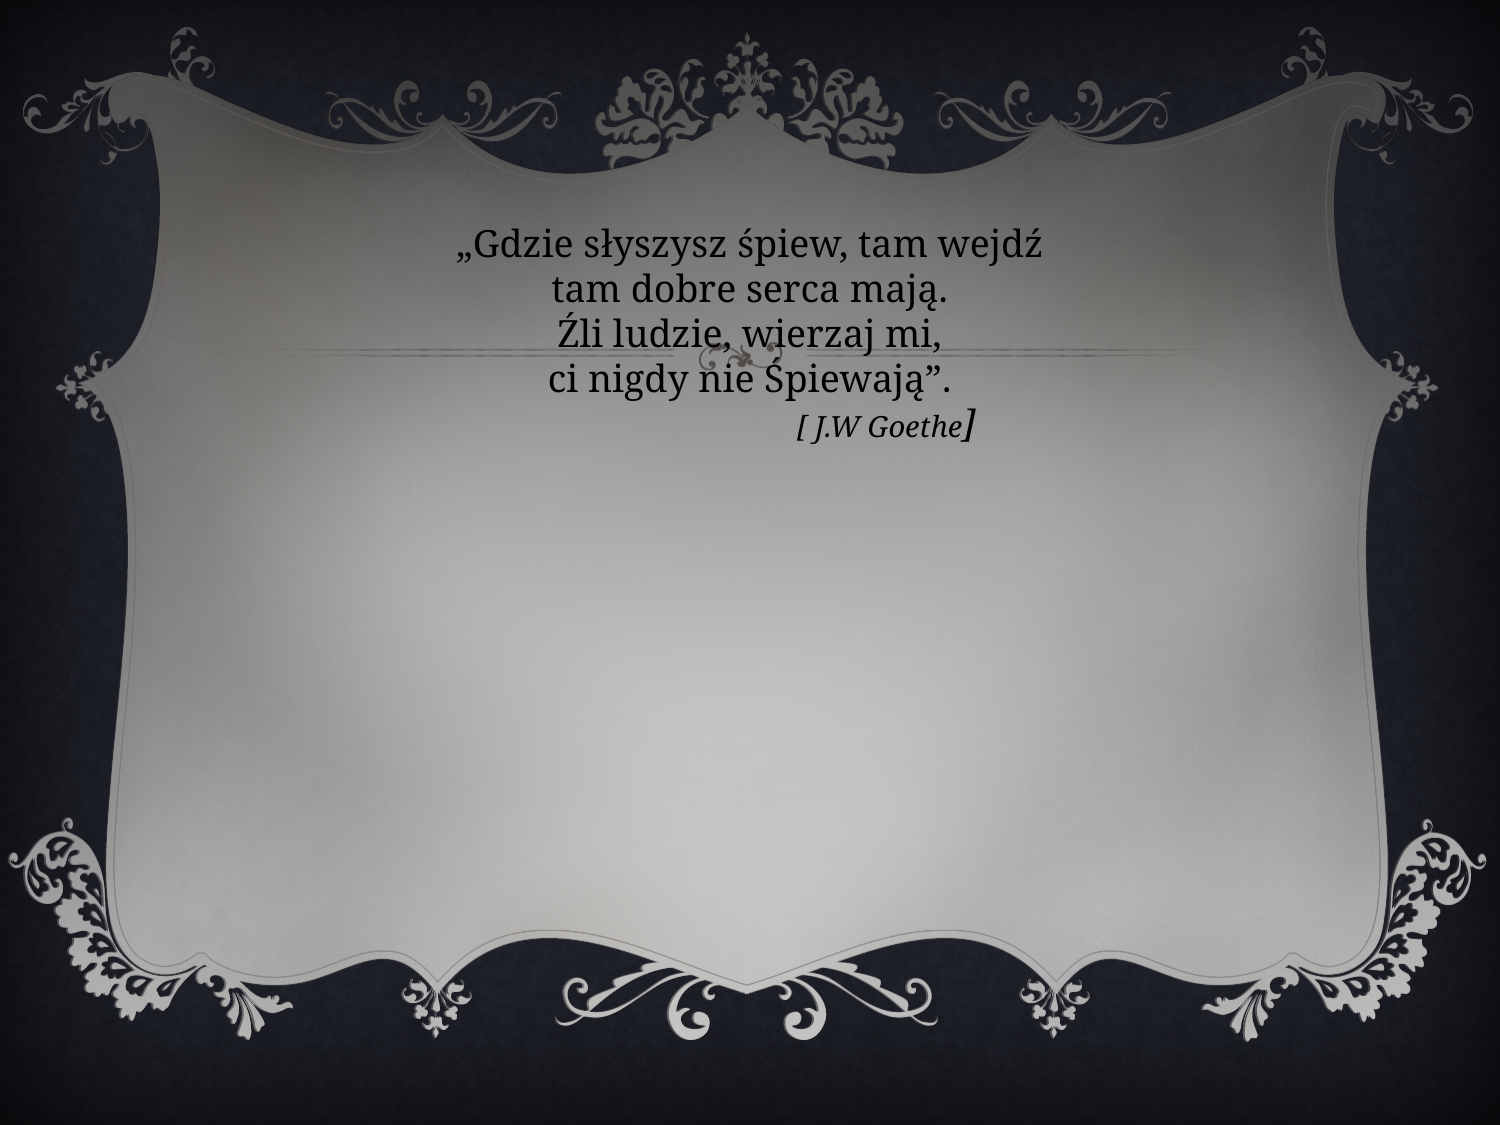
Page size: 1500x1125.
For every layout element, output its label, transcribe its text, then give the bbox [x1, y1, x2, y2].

picture [0, 0, 1500, 1125]
title „Gdzie słyszysz śpiew, tam wejdź tam dobre serca mają. Źli ludzie, wierzaj mi, ci nigdy nie Śpiewają”. [ J.W Goethe] [225, 212, 1275, 657]
